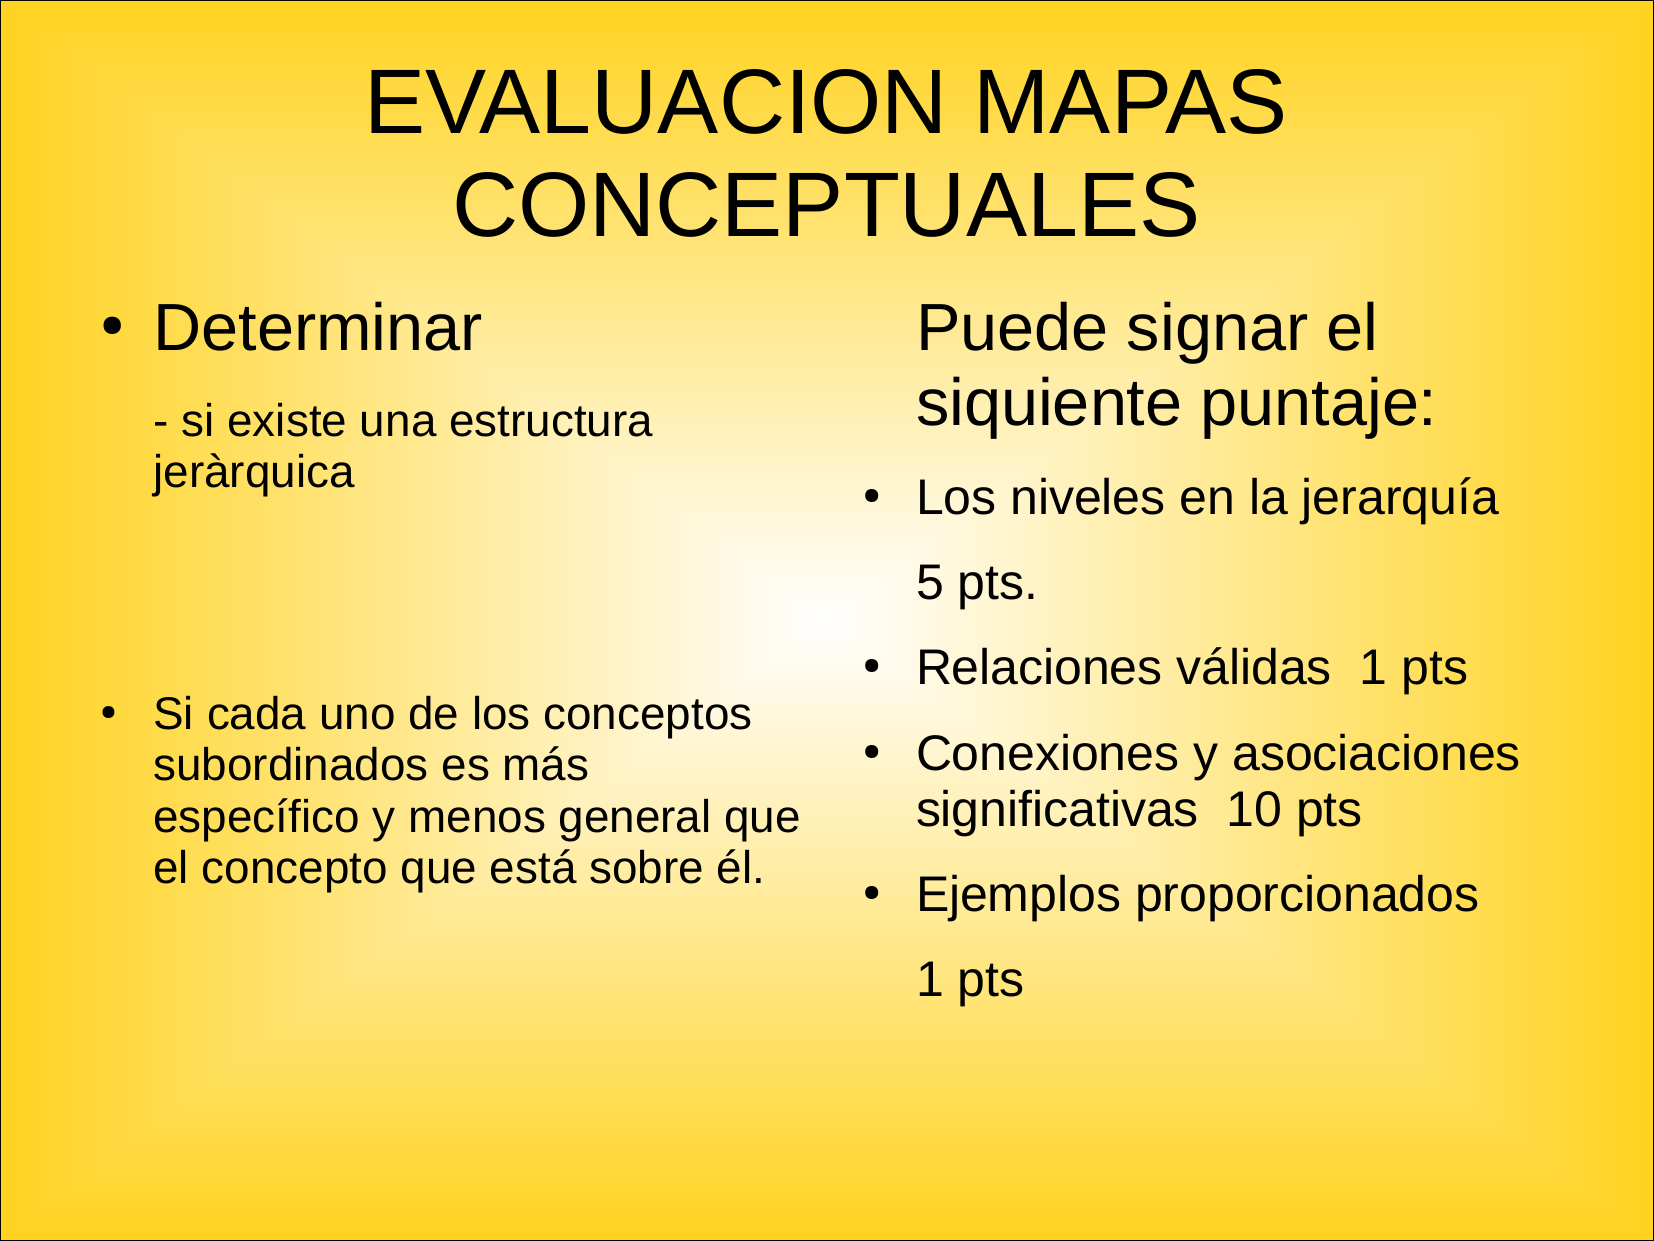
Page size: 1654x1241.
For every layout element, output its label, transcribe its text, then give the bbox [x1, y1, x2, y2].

text_box [0, 0, 1654, 1241]
list Puede signar el siquiente puntaje: Los niveles en la jerarquía 5 pts. Relaciones válidas 1 pts Conexiones y asociaciones significativas 10 pts Ejemplos proporcionados 1 pts [845, 290, 1572, 1109]
list Determinar - si existe una estructura jeràrquica Si cada uno de los conceptos subordinados es más específico y menos general que el concepto que está sobre él. [82, 290, 809, 1109]
title EVALUACION MAPAS CONCEPTUALES [82, 51, 1571, 257]
